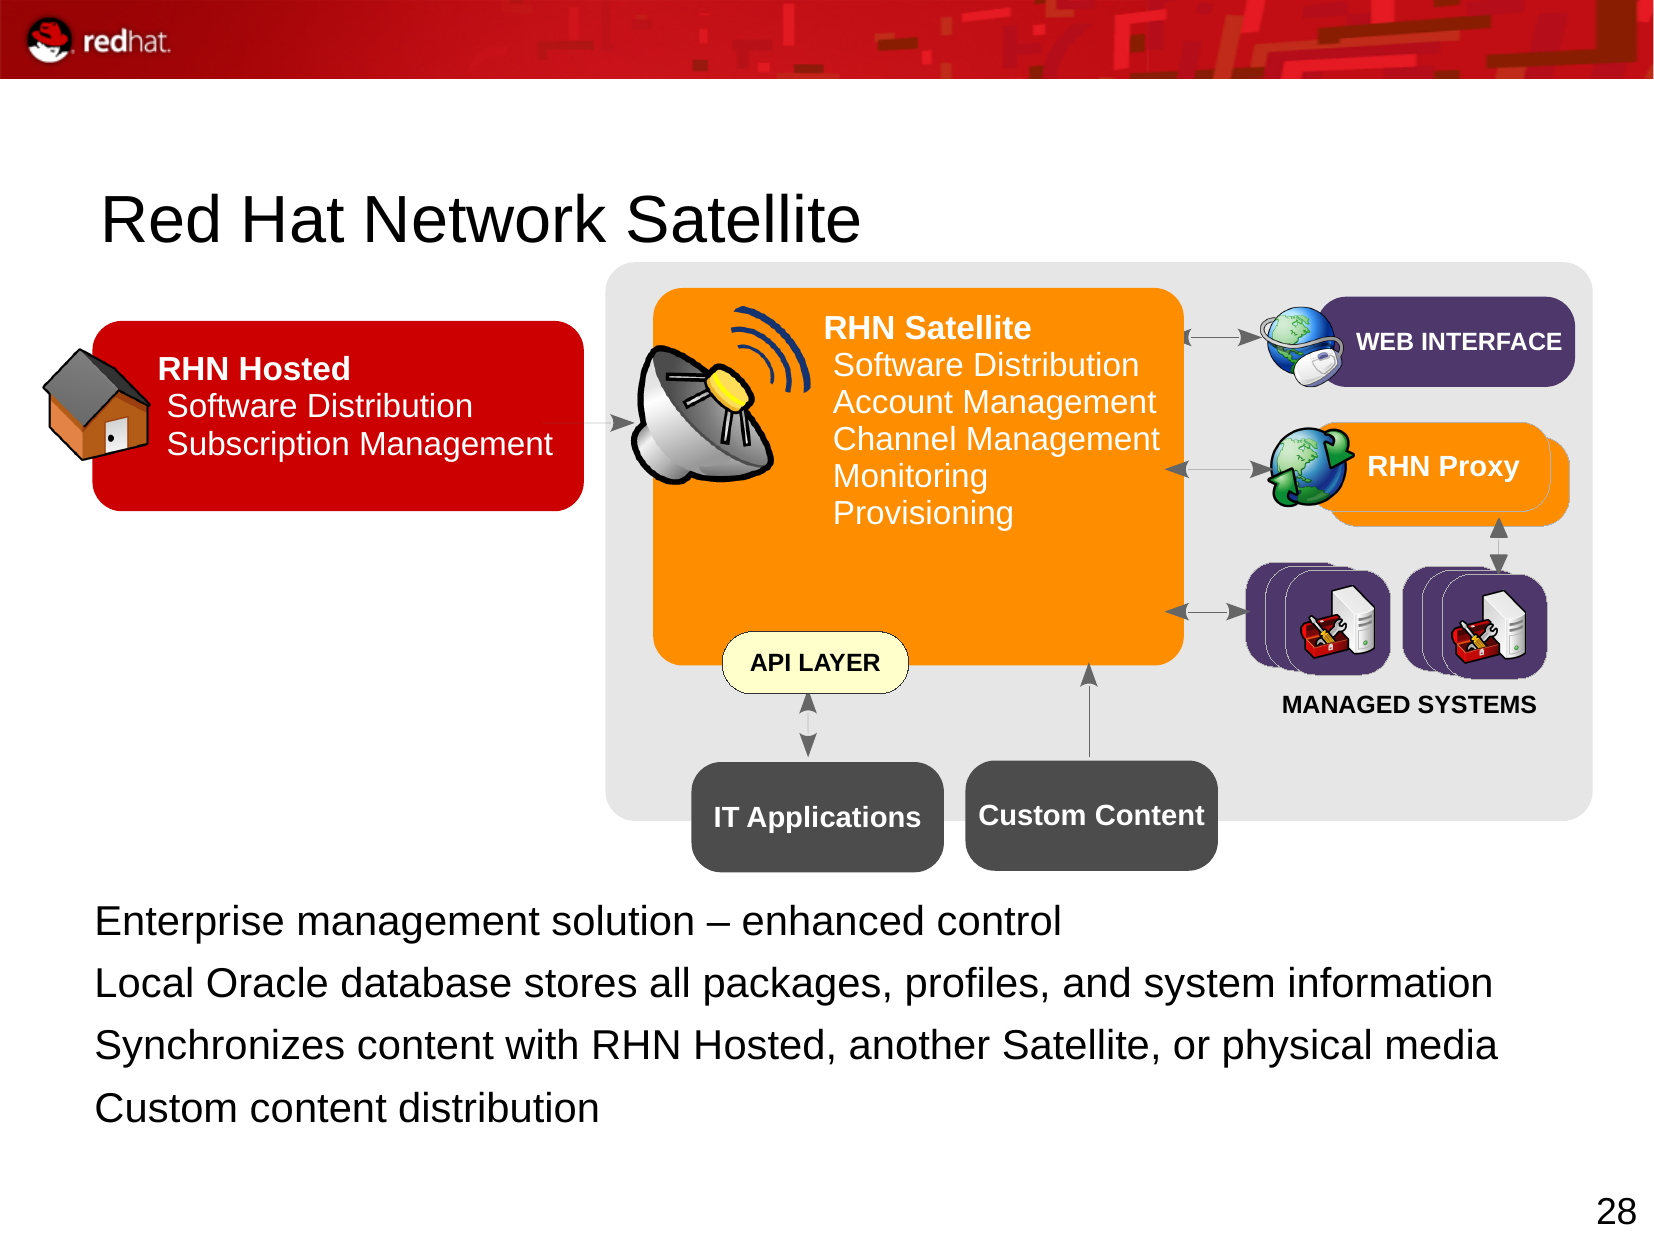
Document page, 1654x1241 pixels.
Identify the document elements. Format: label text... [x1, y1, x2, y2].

picture [1253, 299, 1355, 393]
picture [0, 0, 1654, 79]
title Red Hat Network Satellite [100, 171, 1506, 267]
picture [37, 347, 142, 461]
text_box RHN Proxy [1321, 422, 1551, 512]
picture [630, 304, 811, 485]
text_box [605, 262, 1593, 821]
picture [1451, 588, 1527, 664]
text_box RHN Satellite Software Distribution Account Management Channel Management Monitoring Provisioning [808, 301, 1222, 687]
text_box WEB INTERFACE [1334, 296, 1576, 387]
text_box RHN Hosted Software Distribution Subscription Management [142, 343, 599, 503]
text_box [92, 320, 583, 347]
list Enterprise management solution – enhanced control Local Oracle database stores all packages, profiles, and system information Synchronizes content with RHN Hosted, another Satellite, or physical media Custom content distribution [94, 897, 1500, 1225]
text_box API LAYER [722, 631, 909, 694]
picture [1267, 427, 1355, 516]
text_box MANAGED SYSTEMS [1267, 683, 1559, 736]
text_box IT Applications [691, 762, 944, 873]
picture [1300, 583, 1376, 659]
text_box [92, 461, 575, 512]
text_box Custom Content [965, 760, 1218, 871]
